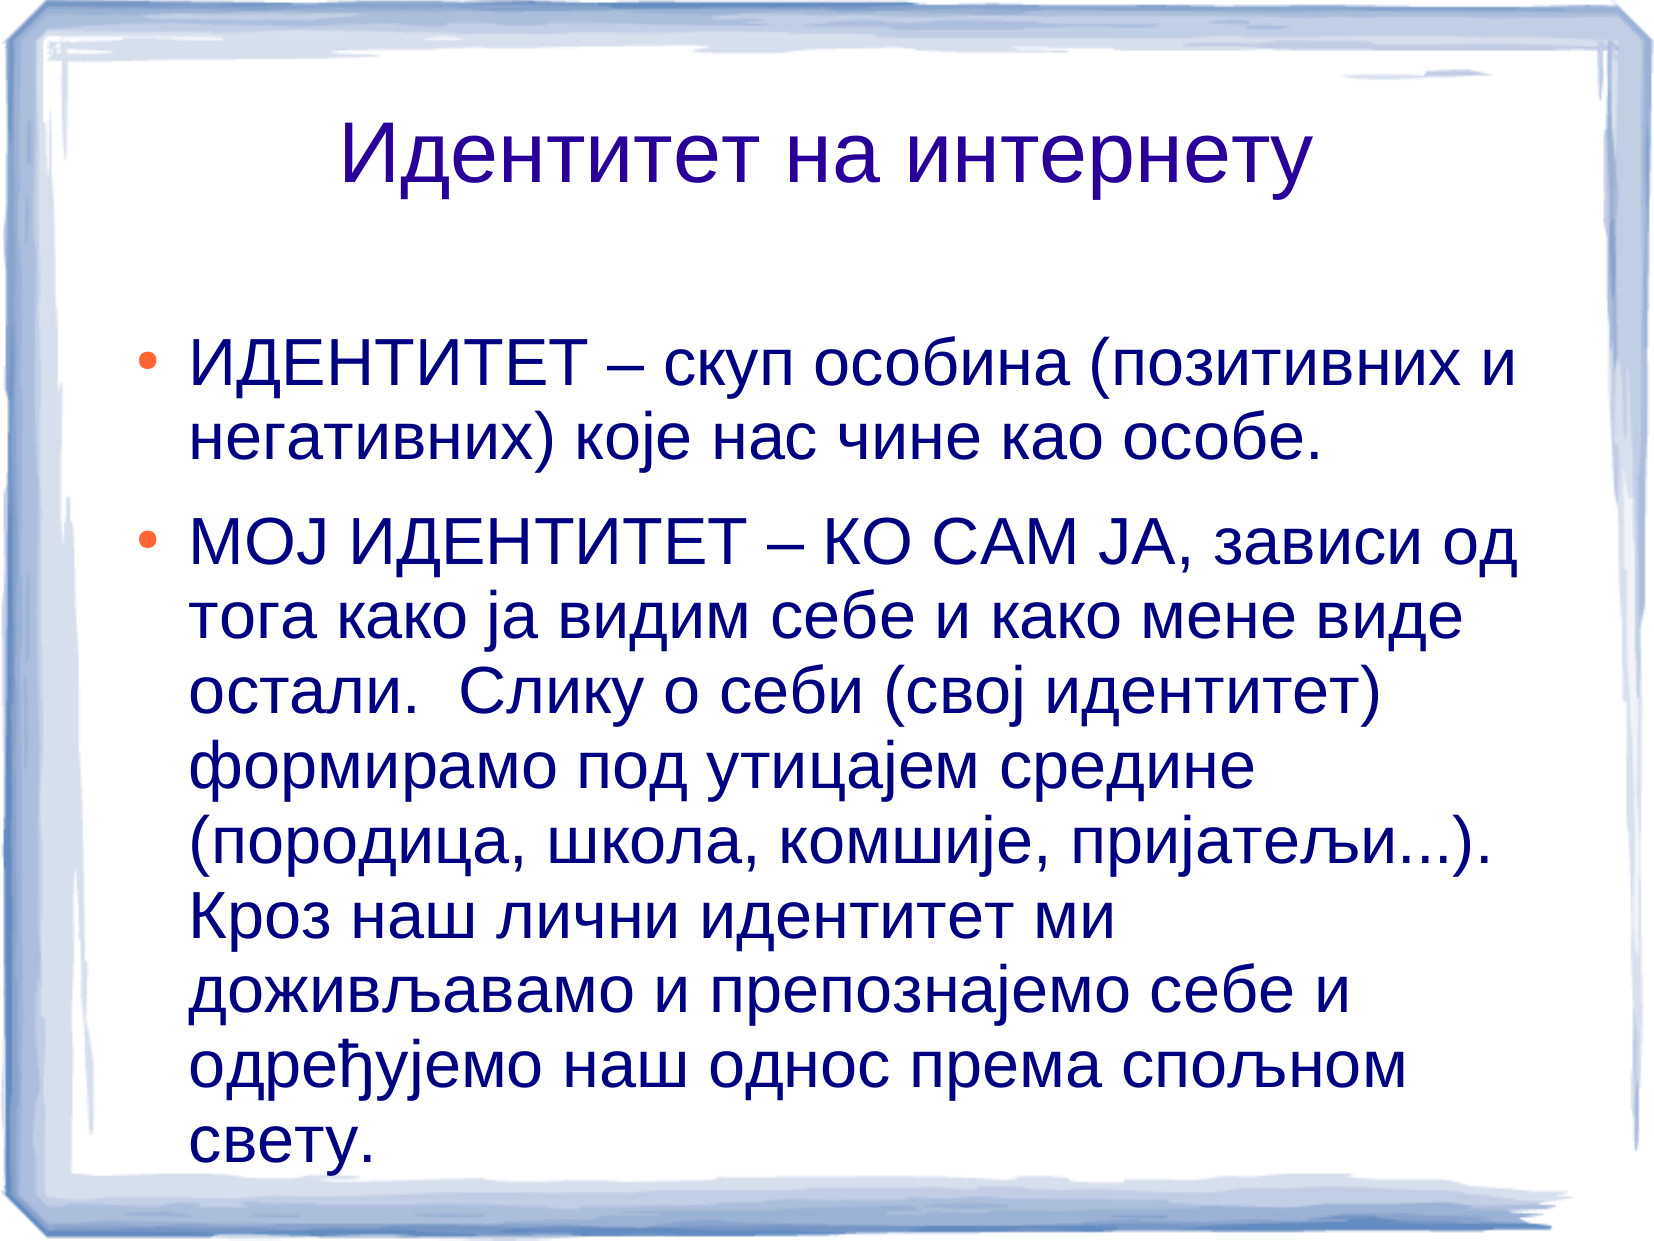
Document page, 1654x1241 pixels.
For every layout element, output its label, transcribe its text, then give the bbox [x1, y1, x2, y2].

picture [0, 0, 1654, 1241]
list ИДЕНТИТЕТ – скуп особина (позитивних и негативних) које нас чине као особе. МОЈ ИДЕНТИТЕТ – КО САМ ЈА, зависи од тога како ја видим себе и како мене виде остали. Слику о себи (свој идентитет) формирамо под утицајем средине (породица, школа, комшије, пријатељи...). Кроз наш лични идентитет ми доживљавамо и препознајемо себе и одређујемо наш однос према спољном свету. [118, 324, 1571, 1177]
title Идентитет на интернету [82, 49, 1571, 257]
